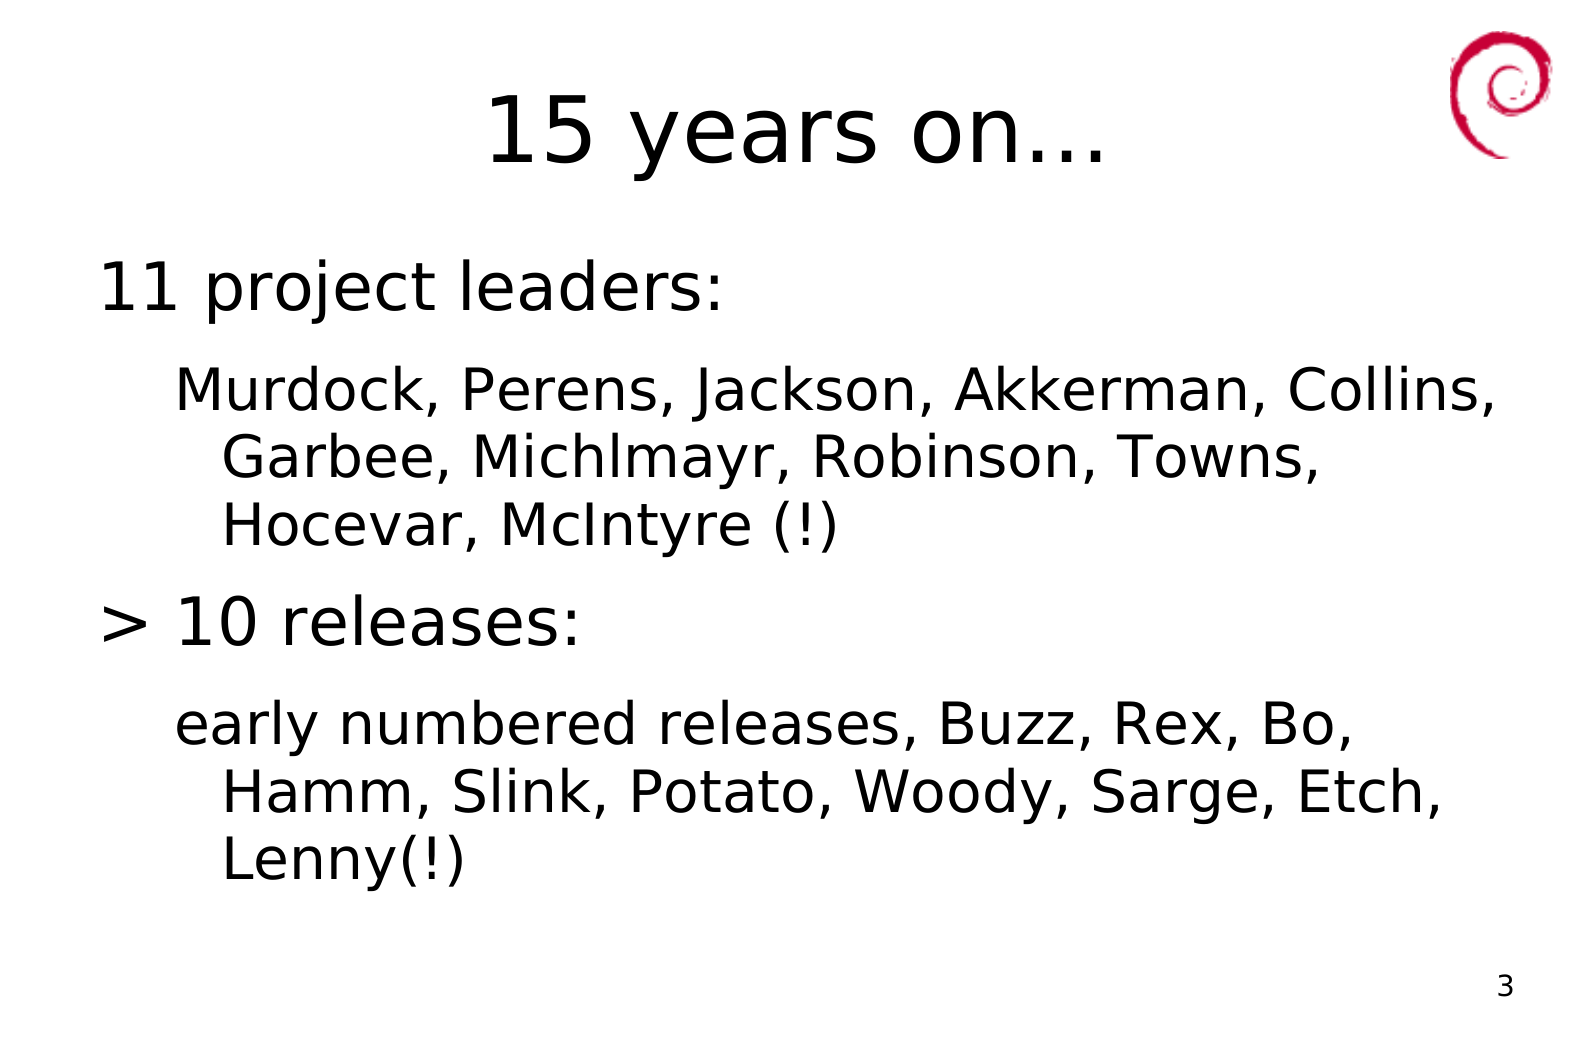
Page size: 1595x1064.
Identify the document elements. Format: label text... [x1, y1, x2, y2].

title 15 years on... [79, 42, 1515, 221]
list 11 project leaders: Murdock, Perens, Jackson, Akkerman, Collins, Garbee, Michlmayr, Robinson, Towns, Hocevar, McIntyre (!) > 10 releases: early numbered releases, Buzz, Rex, Bo, Hamm, Slink, Potato, Woody, Sarge, Etch, Lenny(!) [79, 248, 1515, 951]
picture [1450, 31, 1555, 159]
